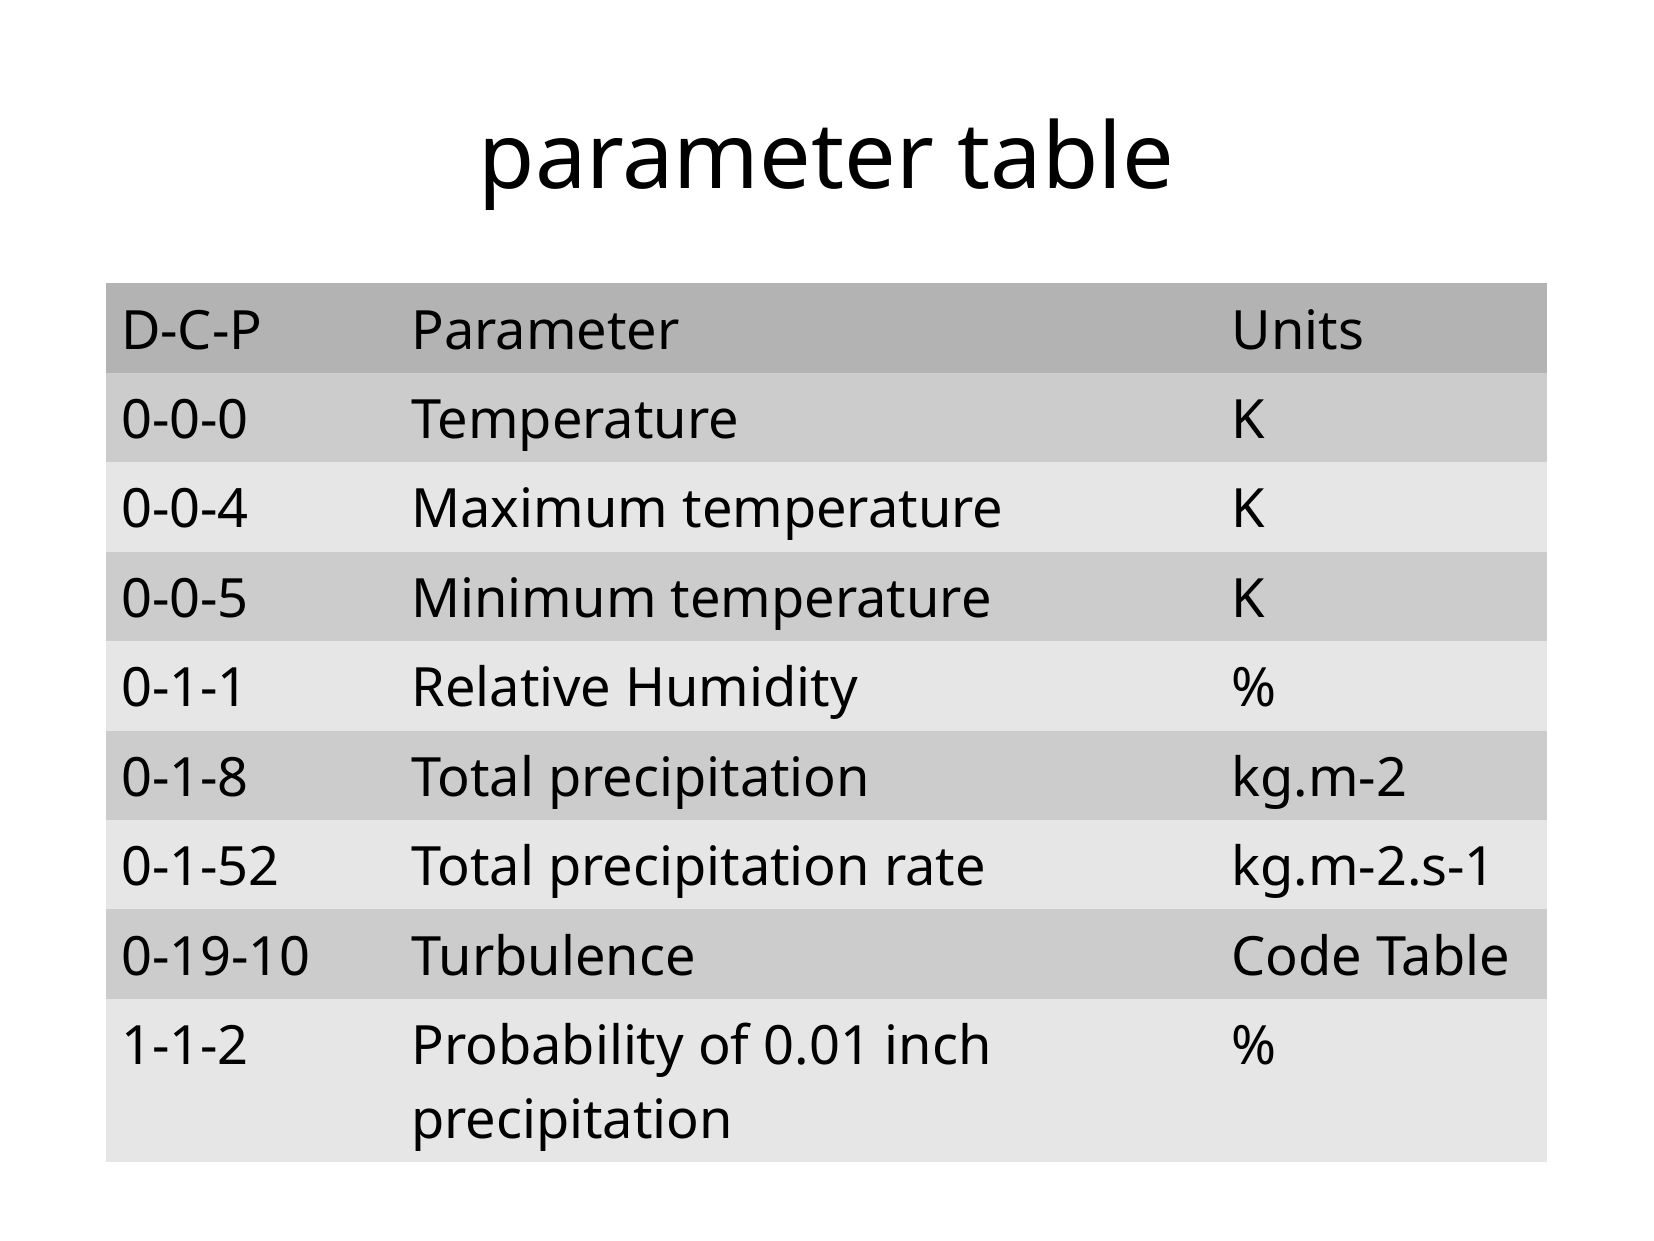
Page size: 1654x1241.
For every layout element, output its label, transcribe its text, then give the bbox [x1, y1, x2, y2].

table_cell 0-0-5 [106, 552, 397, 641]
table_cell kg.m-2.s-1 [1217, 820, 1547, 909]
table_header Parameter [397, 283, 1217, 373]
table_cell 1-1-2 [106, 999, 397, 1162]
table_cell Turbulence [397, 909, 1217, 999]
table_header Units [1217, 283, 1547, 373]
table_cell Temperature [397, 373, 1217, 462]
table_cell Total precipitation [397, 731, 1217, 820]
table_cell K [1217, 373, 1547, 462]
table_cell Total precipitation rate [397, 820, 1217, 909]
table_cell Code Table [1217, 909, 1547, 999]
table_cell Probability of 0.01 inch precipitation [397, 999, 1217, 1162]
table_cell K [1217, 462, 1547, 552]
table_cell K [1217, 552, 1547, 641]
table_cell 0-0-4 [106, 462, 397, 552]
table_cell Minimum temperature [397, 552, 1217, 641]
table_cell 0-1-8 [106, 731, 397, 820]
table_cell 0-0-0 [106, 373, 397, 462]
table_cell 0-19-10 [106, 909, 397, 999]
table_header D-C-P [106, 283, 397, 373]
title parameter table [82, 49, 1571, 257]
table_cell Relative Humidity [397, 641, 1217, 731]
table_cell 0-1-52 [106, 820, 397, 909]
table_cell % [1217, 641, 1547, 731]
table_cell 0-1-1 [106, 641, 397, 731]
table_cell Maximum temperature [397, 462, 1217, 552]
table_cell kg.m-2 [1217, 731, 1547, 820]
table_cell % [1217, 999, 1547, 1162]
